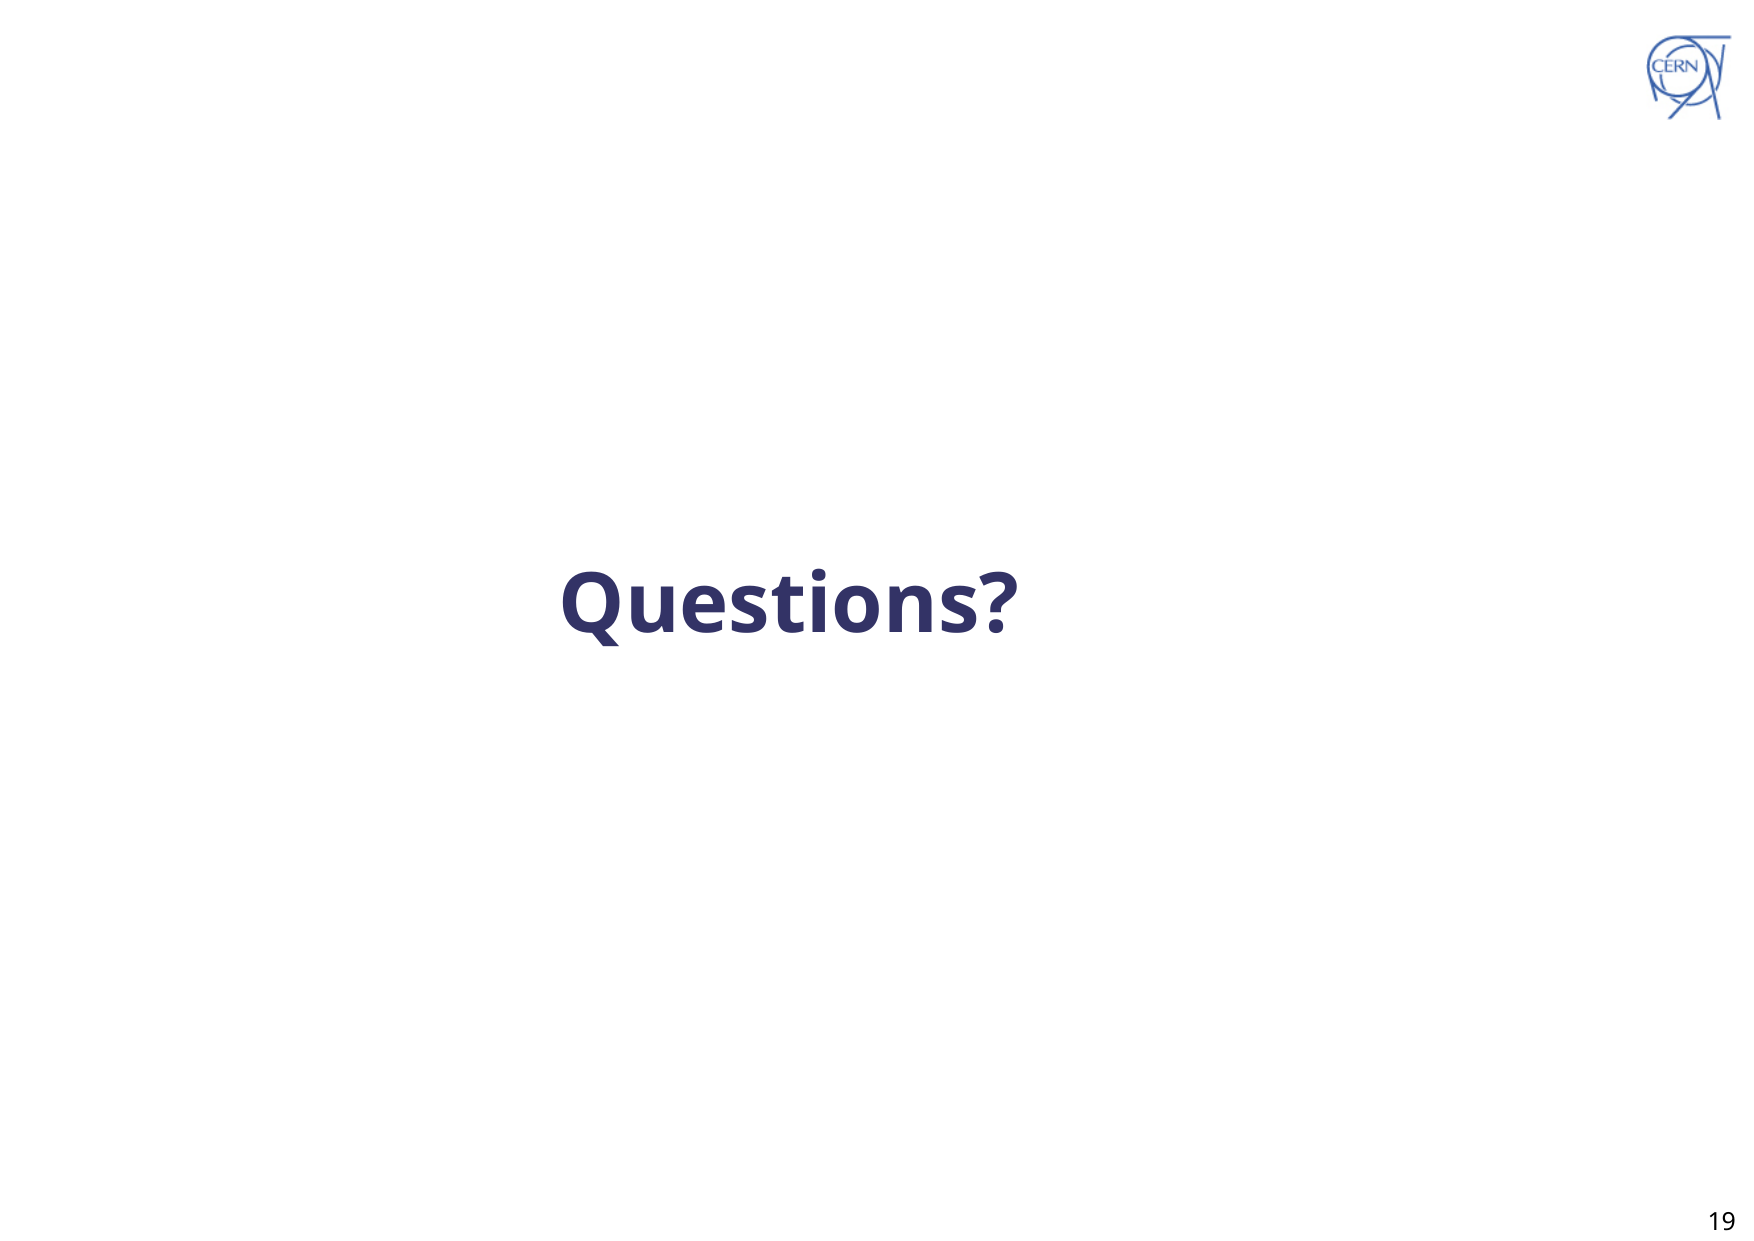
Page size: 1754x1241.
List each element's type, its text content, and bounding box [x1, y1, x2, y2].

title Questions? [558, 517, 1366, 683]
picture [1646, 34, 1732, 120]
